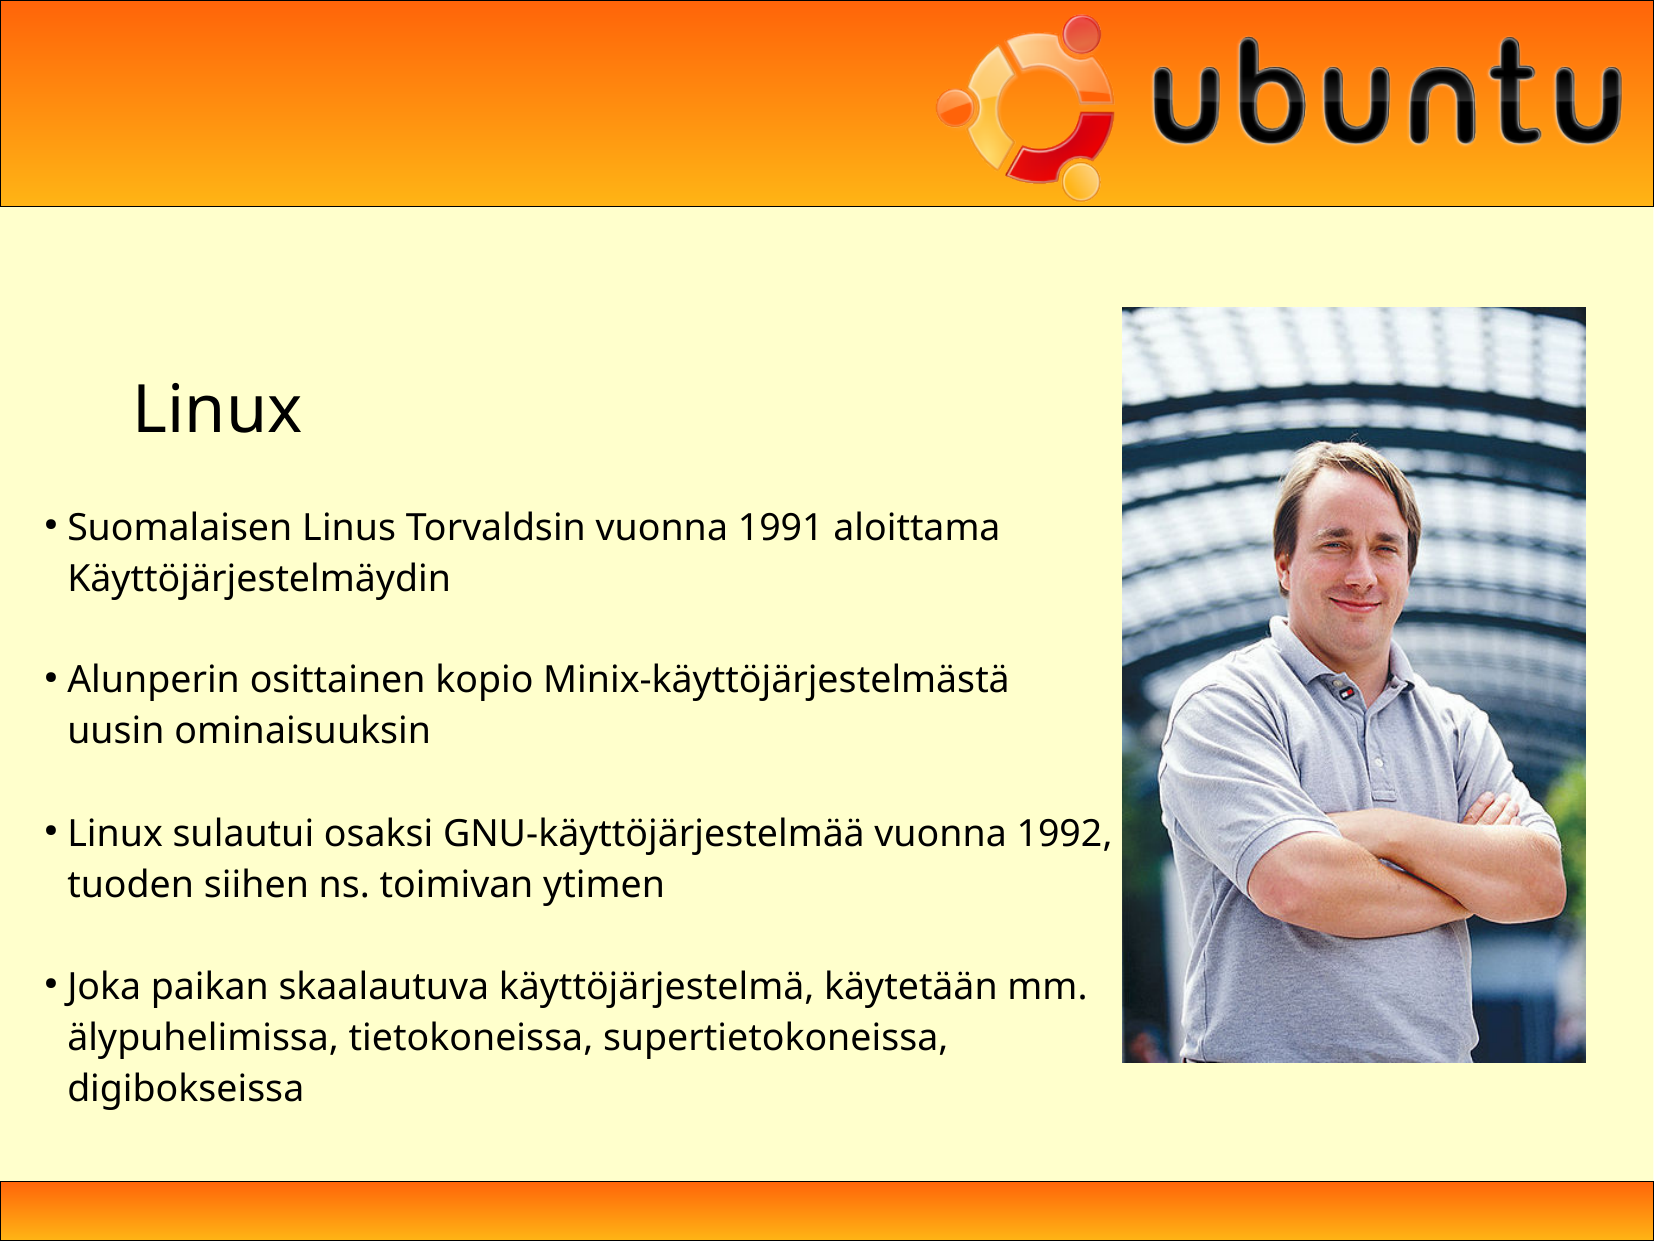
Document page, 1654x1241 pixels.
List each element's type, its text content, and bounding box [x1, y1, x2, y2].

picture [915, 0, 1654, 218]
text_box [0, 0, 915, 207]
picture [1122, 307, 1586, 1063]
text_box Suomalaisen Linus Torvaldsin vuonna 1991 aloittama Käyttöjärjestelmäydin Alunperin osittainen kopio Minix-käyttöjärjestelmästä uusin ominaisuuksin Linux sulautui osaksi GNU-käyttöjärjestelmää vuonna 1992, tuoden siihen ns. toimivan ytimen Joka paikan skaalautuva käyttöjärjestelmä, käytetään mm. älypuhelimissa, tietokoneissa, supertietokoneissa, digibokseissa [29, 492, 1092, 1012]
text_box [0, 1181, 1654, 1241]
text_box Linux [118, 354, 312, 474]
